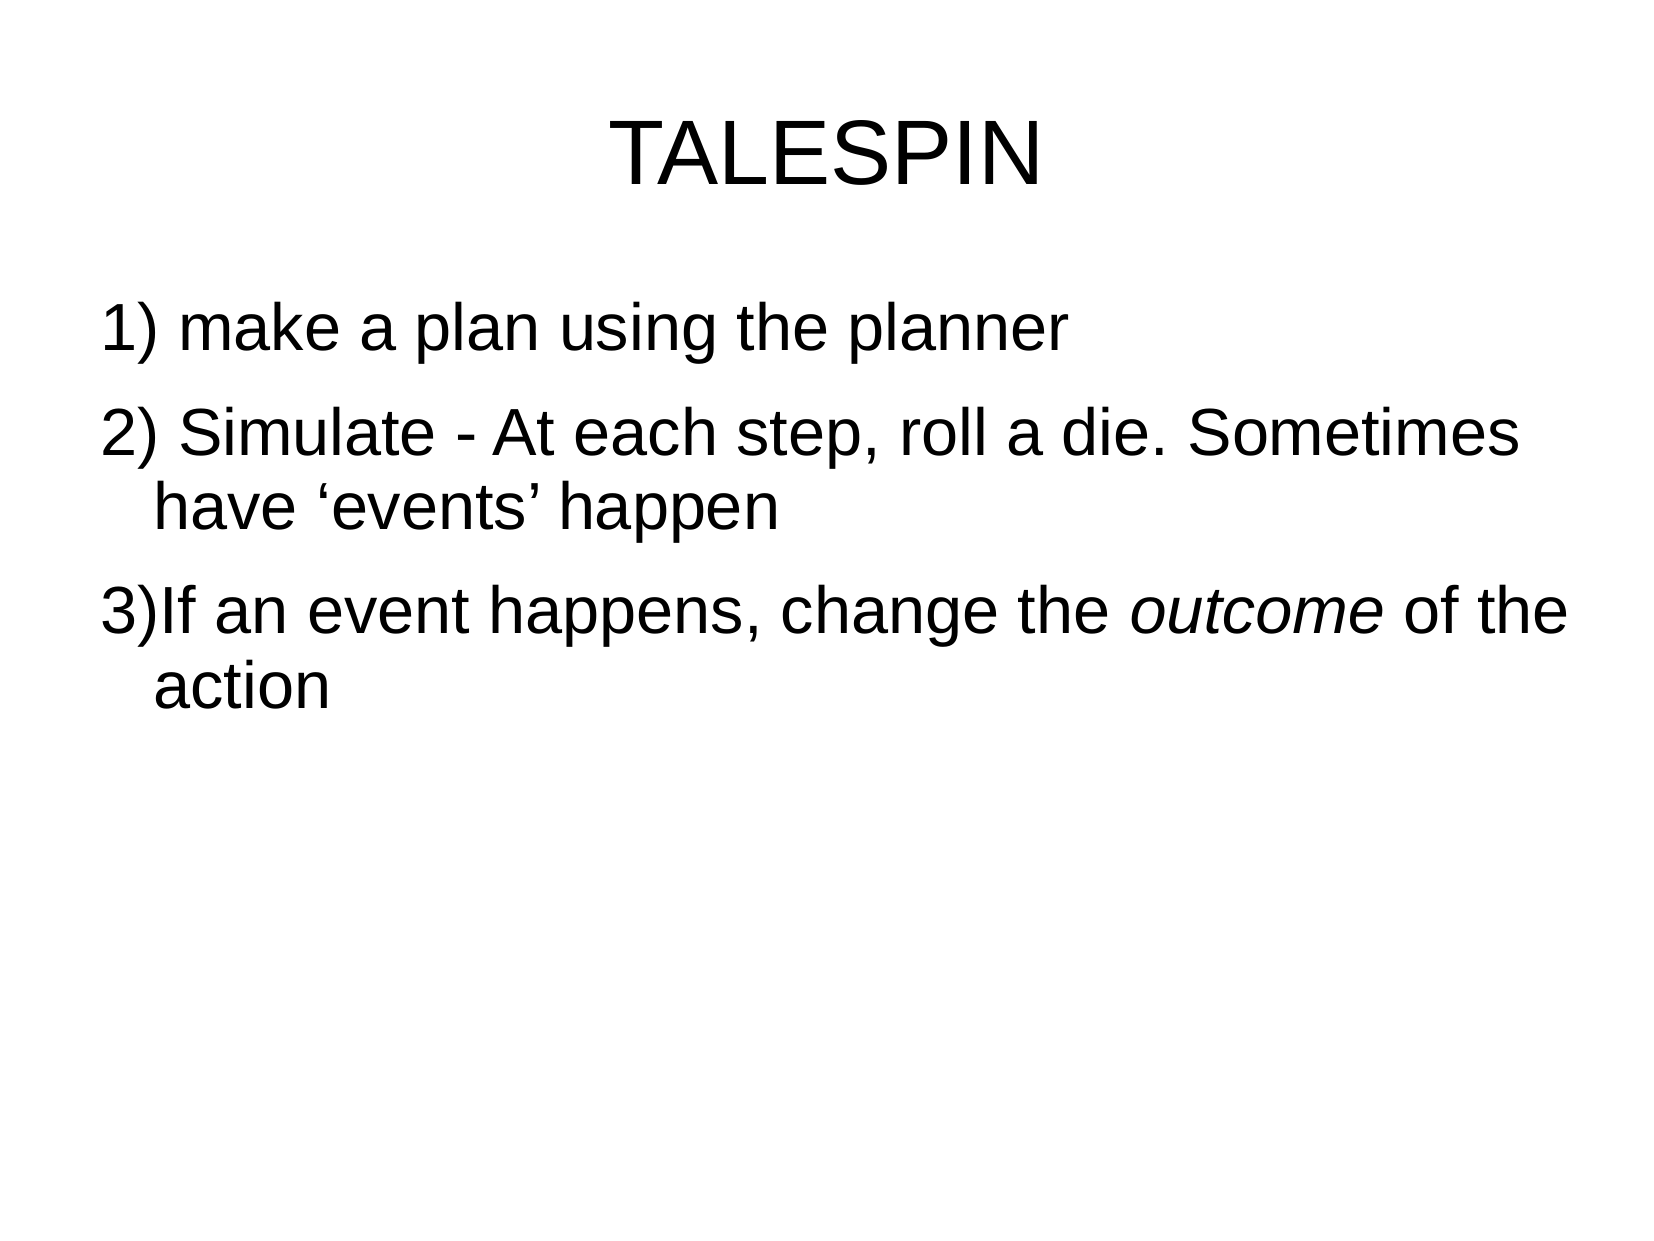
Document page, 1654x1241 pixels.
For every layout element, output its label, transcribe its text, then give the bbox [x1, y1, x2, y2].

list make a plan using the planner Simulate - At each step, roll a die. Sometimes have ‘events’ happen If an event happens, change the outcome of the action [82, 290, 1571, 1010]
title TALESPIN [82, 49, 1571, 257]
